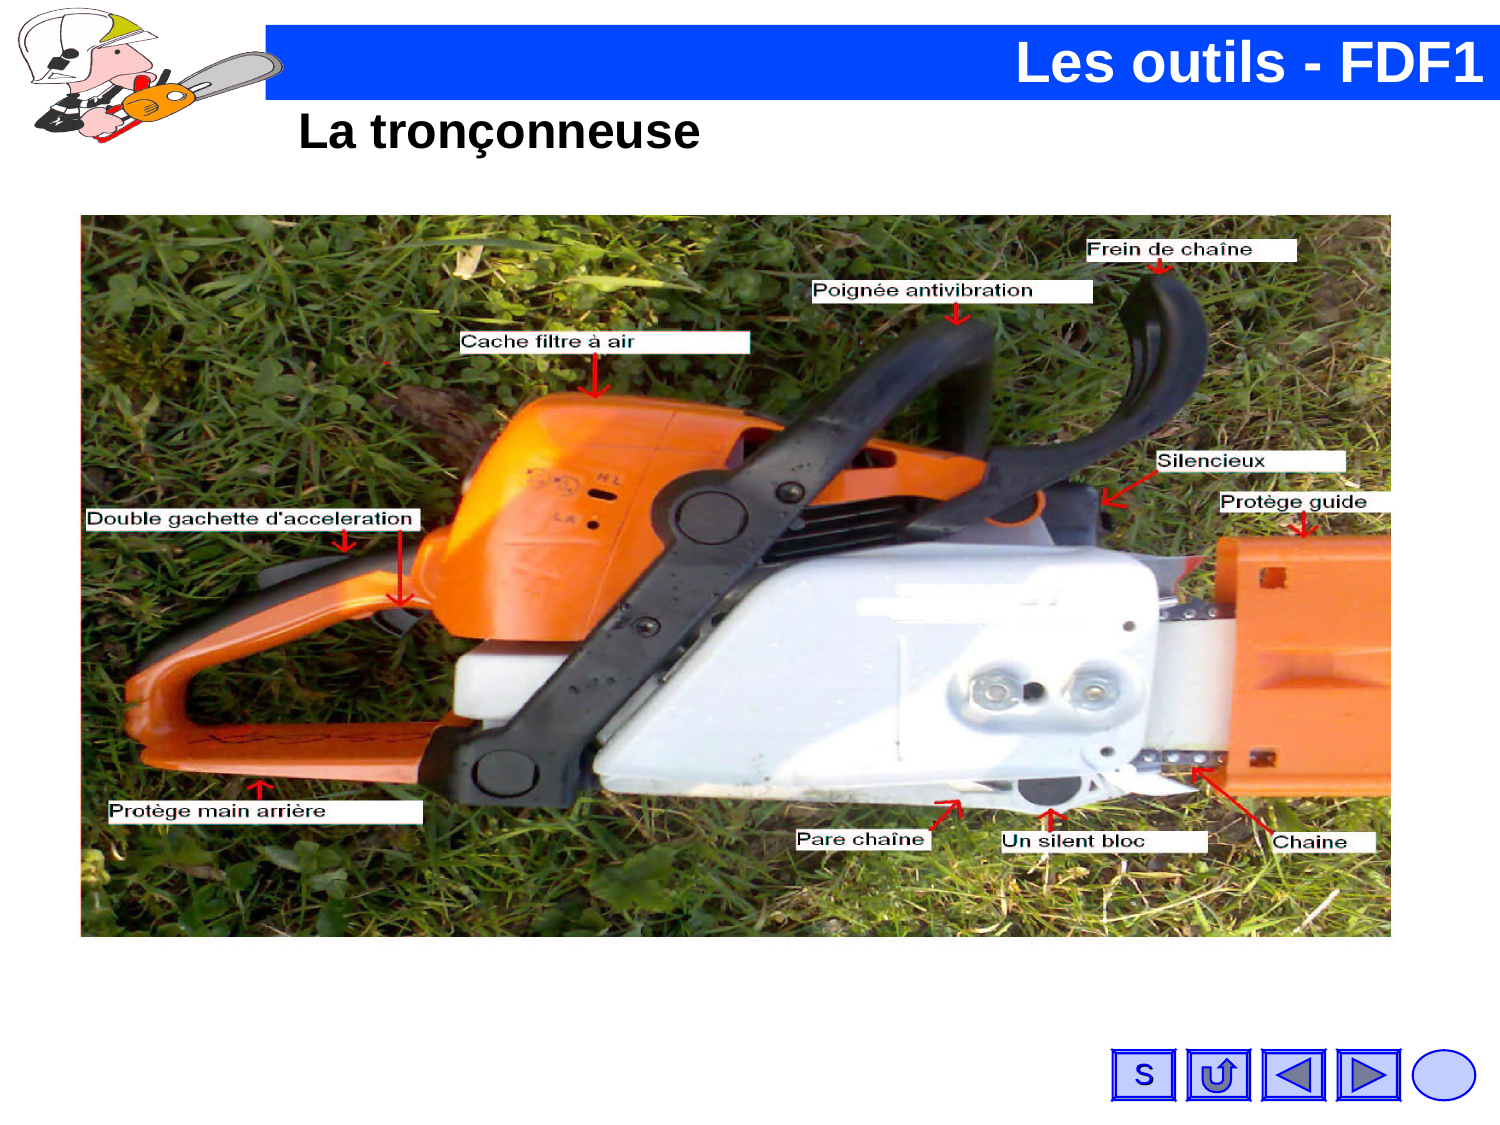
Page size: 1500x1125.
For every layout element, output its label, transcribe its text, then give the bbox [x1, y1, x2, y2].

text_box La tronçonneuse [283, 95, 717, 167]
picture [0, 0, 296, 148]
picture [54, 200, 1418, 945]
text_box [1412, 1050, 1476, 1101]
text_box Les outils - FDF1 [296, 24, 1500, 100]
